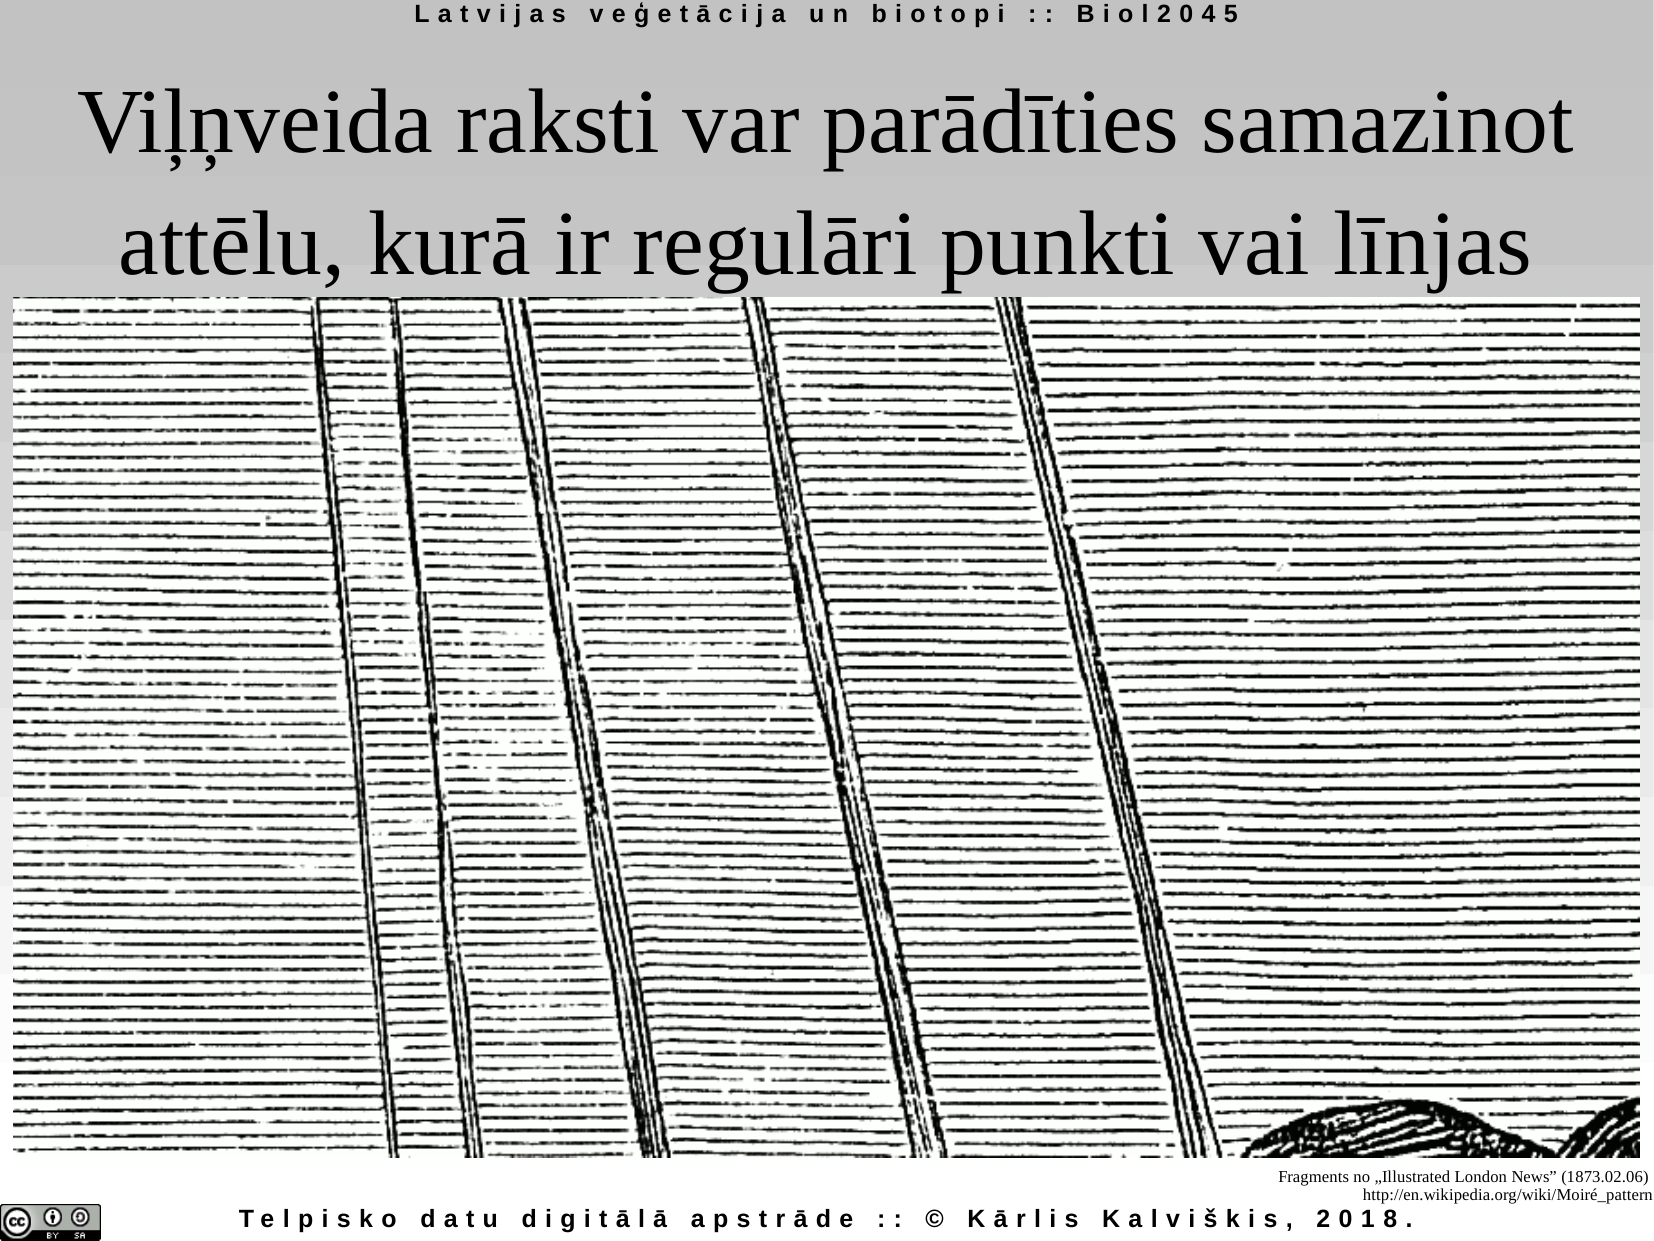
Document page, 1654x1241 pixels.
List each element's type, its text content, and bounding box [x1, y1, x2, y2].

picture [0, 0, 1654, 1241]
text_box Fragments no „Illustrated London News” (1873.02.06) http://en.wikipedia.org/wiki/Moiré_pattern [1278, 1167, 1654, 1205]
title Viļņveida raksti var parādīties samazinot attēlu, kurā ir regulāri punkti vai līnjas [29, 49, 1625, 296]
